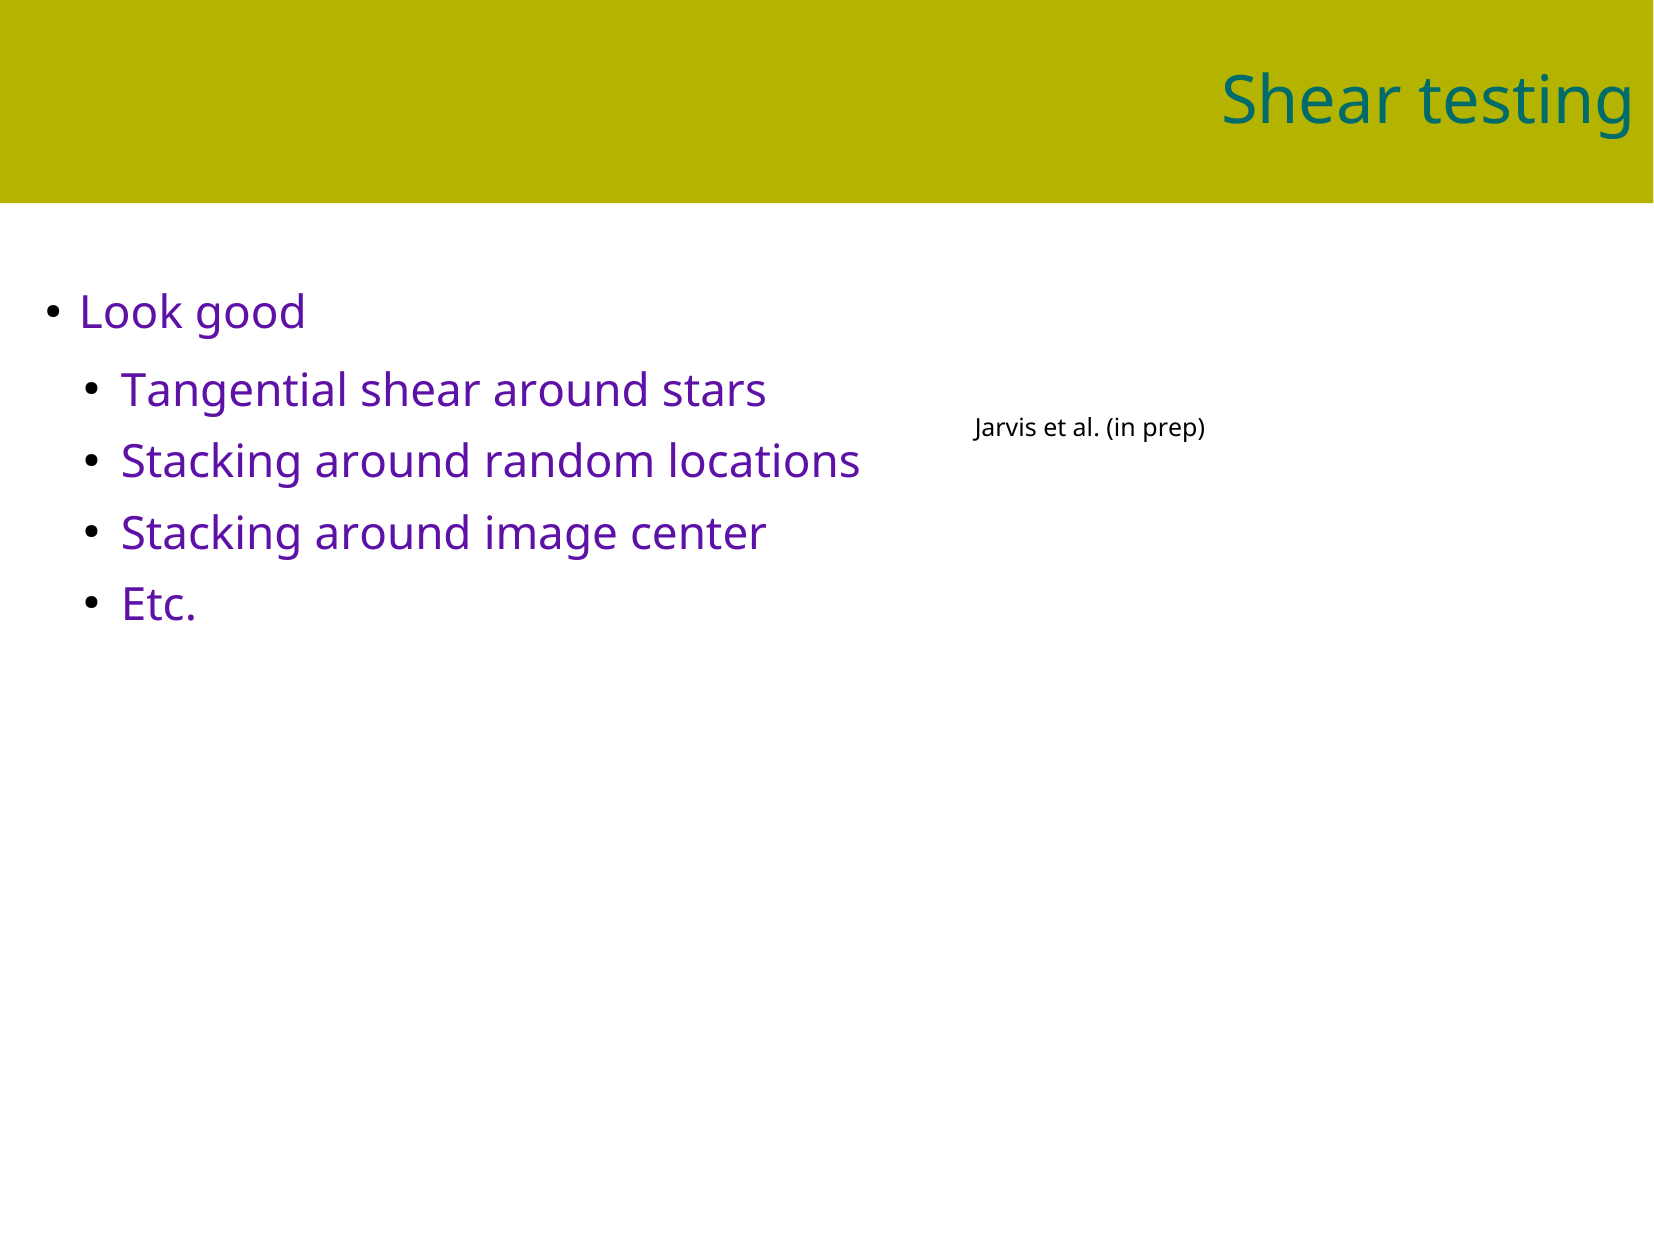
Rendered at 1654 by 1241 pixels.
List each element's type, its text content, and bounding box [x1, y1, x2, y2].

title Shear testing [0, 0, 1654, 204]
list Look good Tangential shear around stars Stacking around random locations Stacking around image center Etc. [45, 285, 1640, 1104]
text_box Jarvis et al. (in prep) [960, 407, 1281, 451]
